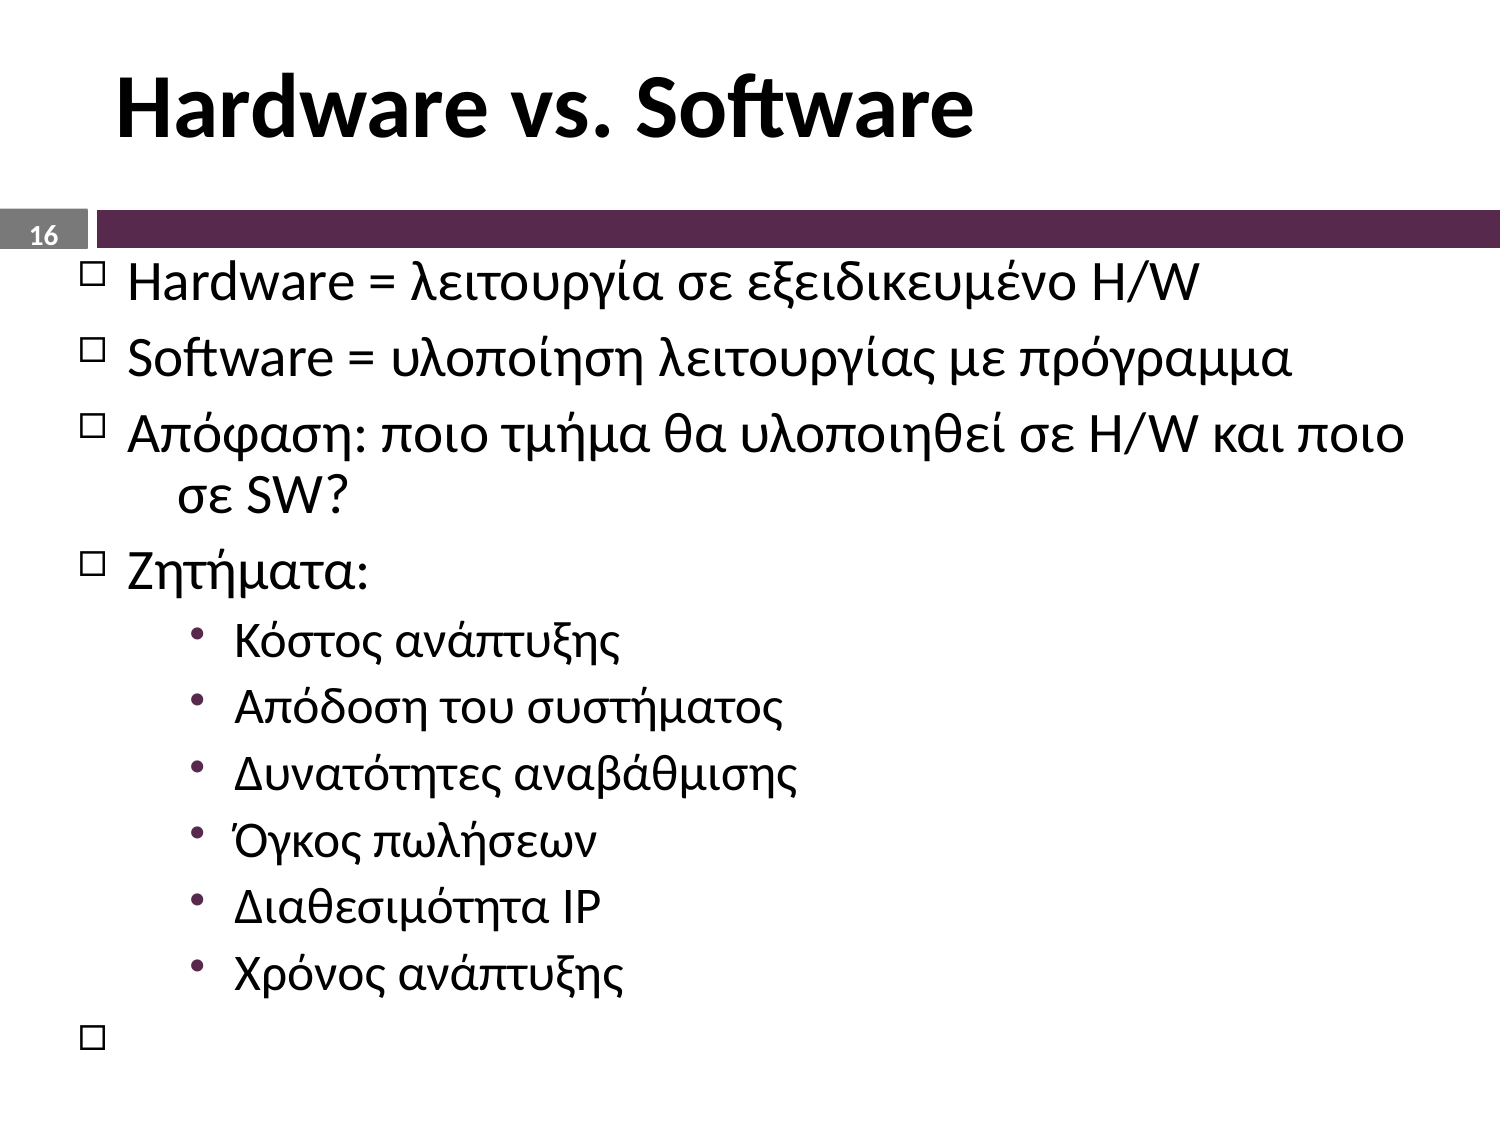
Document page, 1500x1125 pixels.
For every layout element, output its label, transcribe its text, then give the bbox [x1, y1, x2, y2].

list Hardware = λειτουργία σε εξειδικευμένο H/W Software = υλοποίηση λειτουργίας με πρόγραμμα Απόφαση: ποιο τμήμα θα υλοποιηθεί σε Η/W και ποιο σε SW? Ζητήματα: Κόστος ανάπτυξης Απόδοση του συστήματος Δυνατότητες αναβάθμισης Όγκος πωλήσεων Διαθεσιμότητα IP Χρόνος ανάπτυξης [62, 243, 1438, 1012]
text_box [0, 208, 88, 249]
title Hardware vs. Software [100, 19, 1438, 182]
